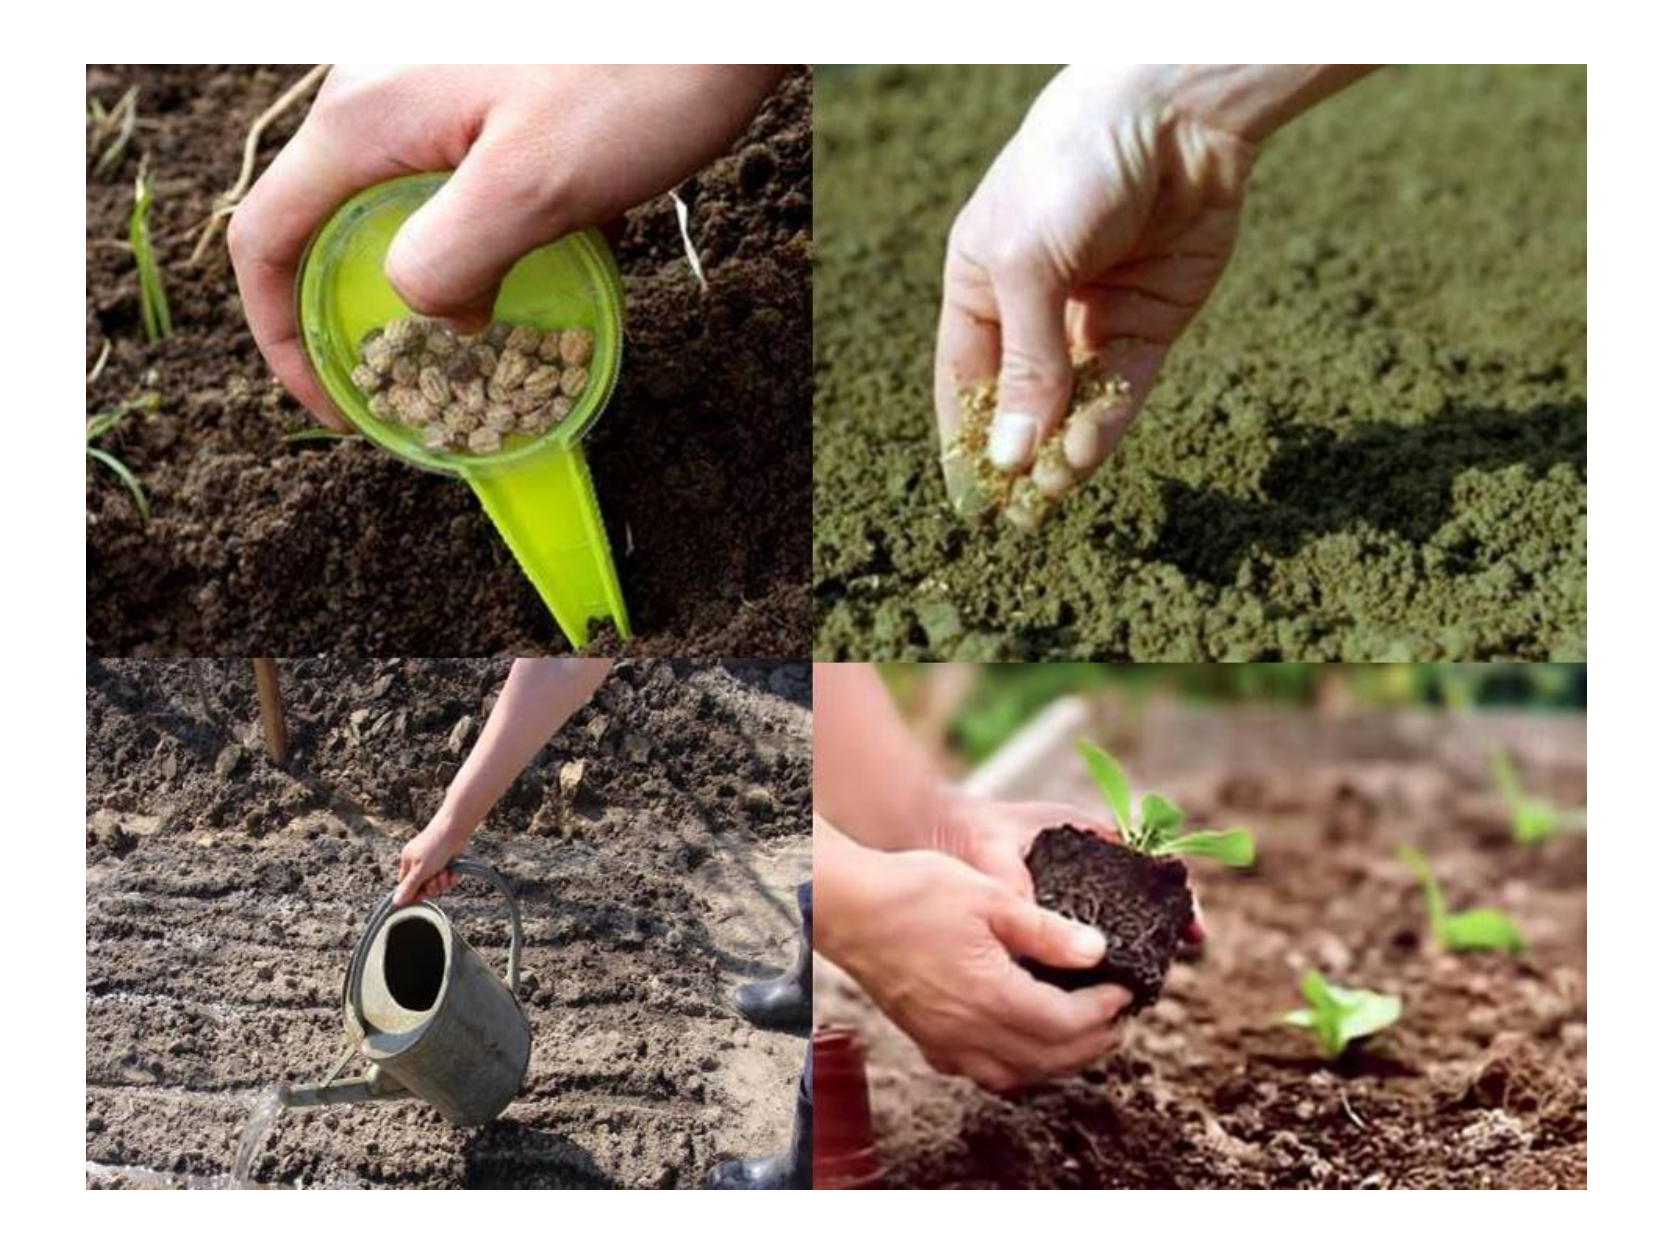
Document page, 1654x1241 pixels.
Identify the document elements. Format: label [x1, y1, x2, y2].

picture [86, 64, 1587, 1190]
